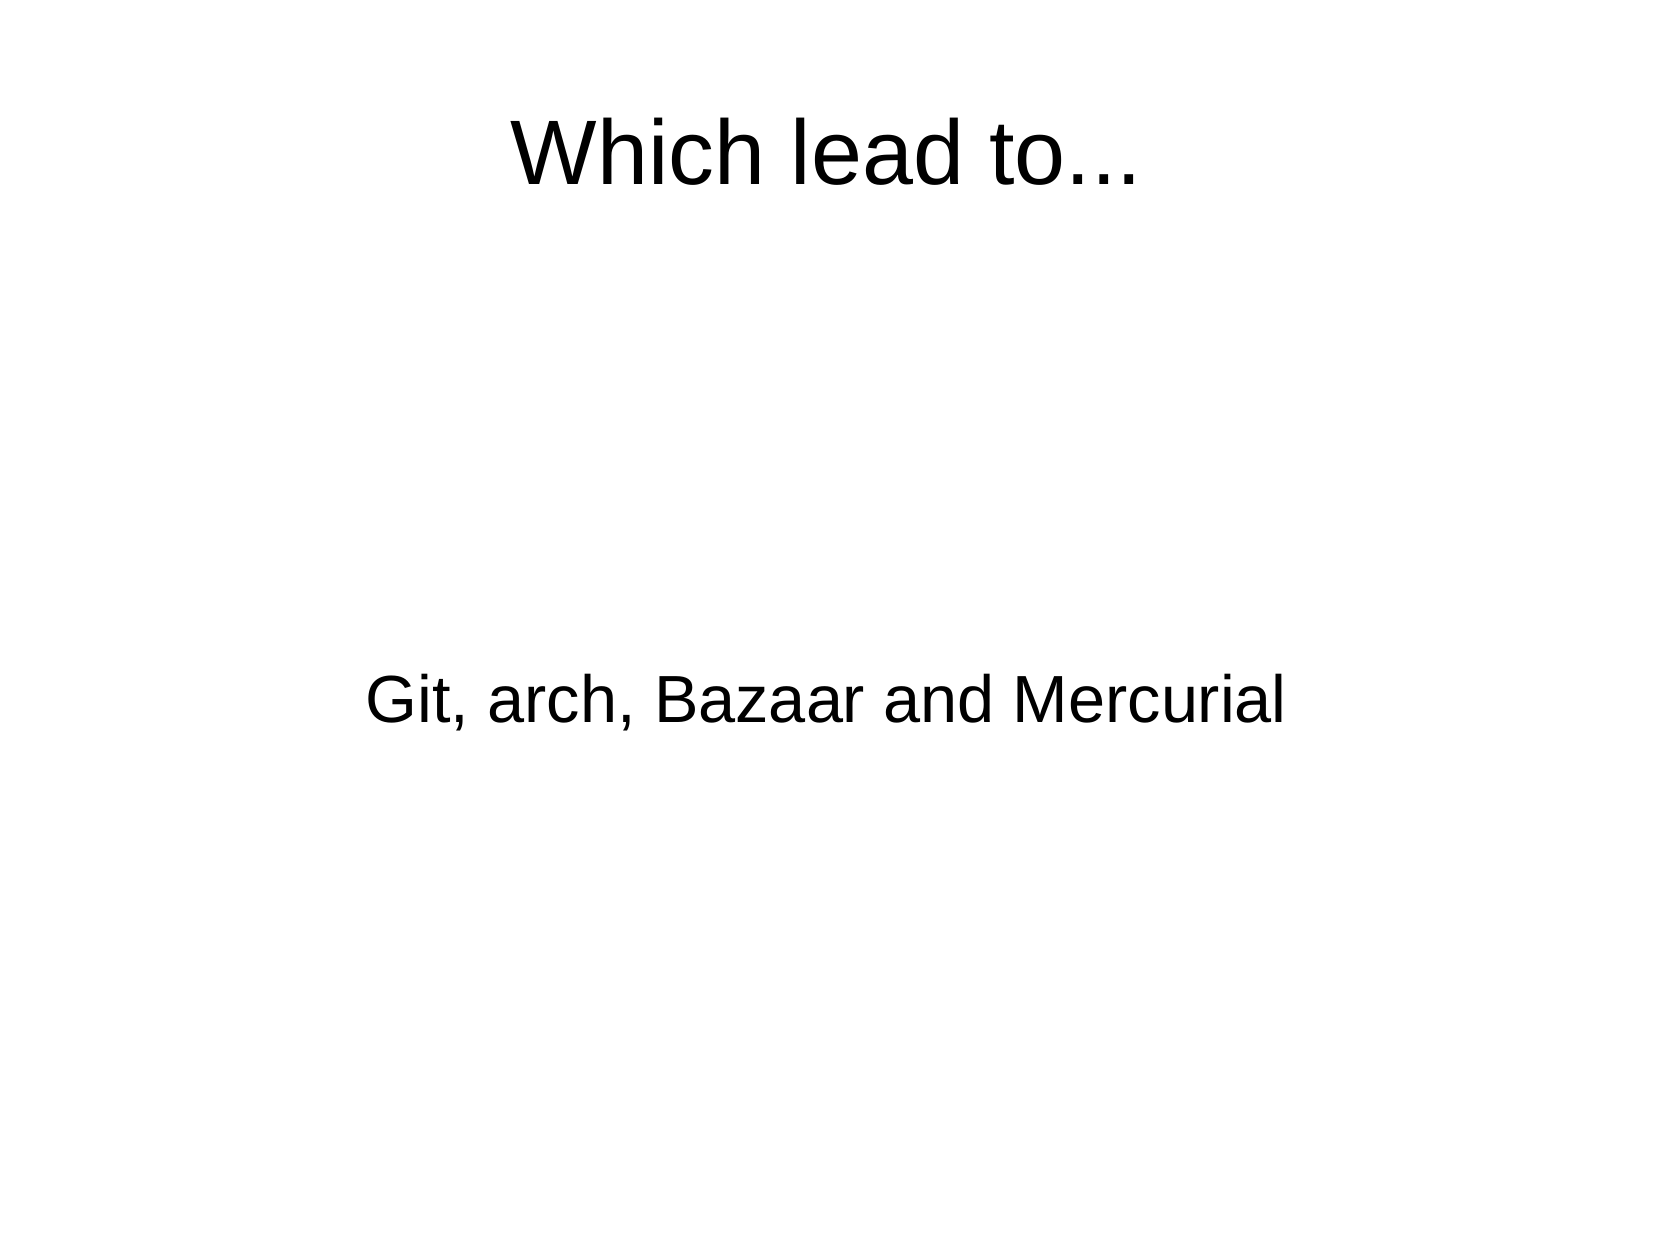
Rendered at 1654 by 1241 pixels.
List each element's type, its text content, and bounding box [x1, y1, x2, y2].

title Which lead to... [82, 56, 1571, 250]
subtitle Git, arch, Bazaar and Mercurial [82, 297, 1571, 1102]
